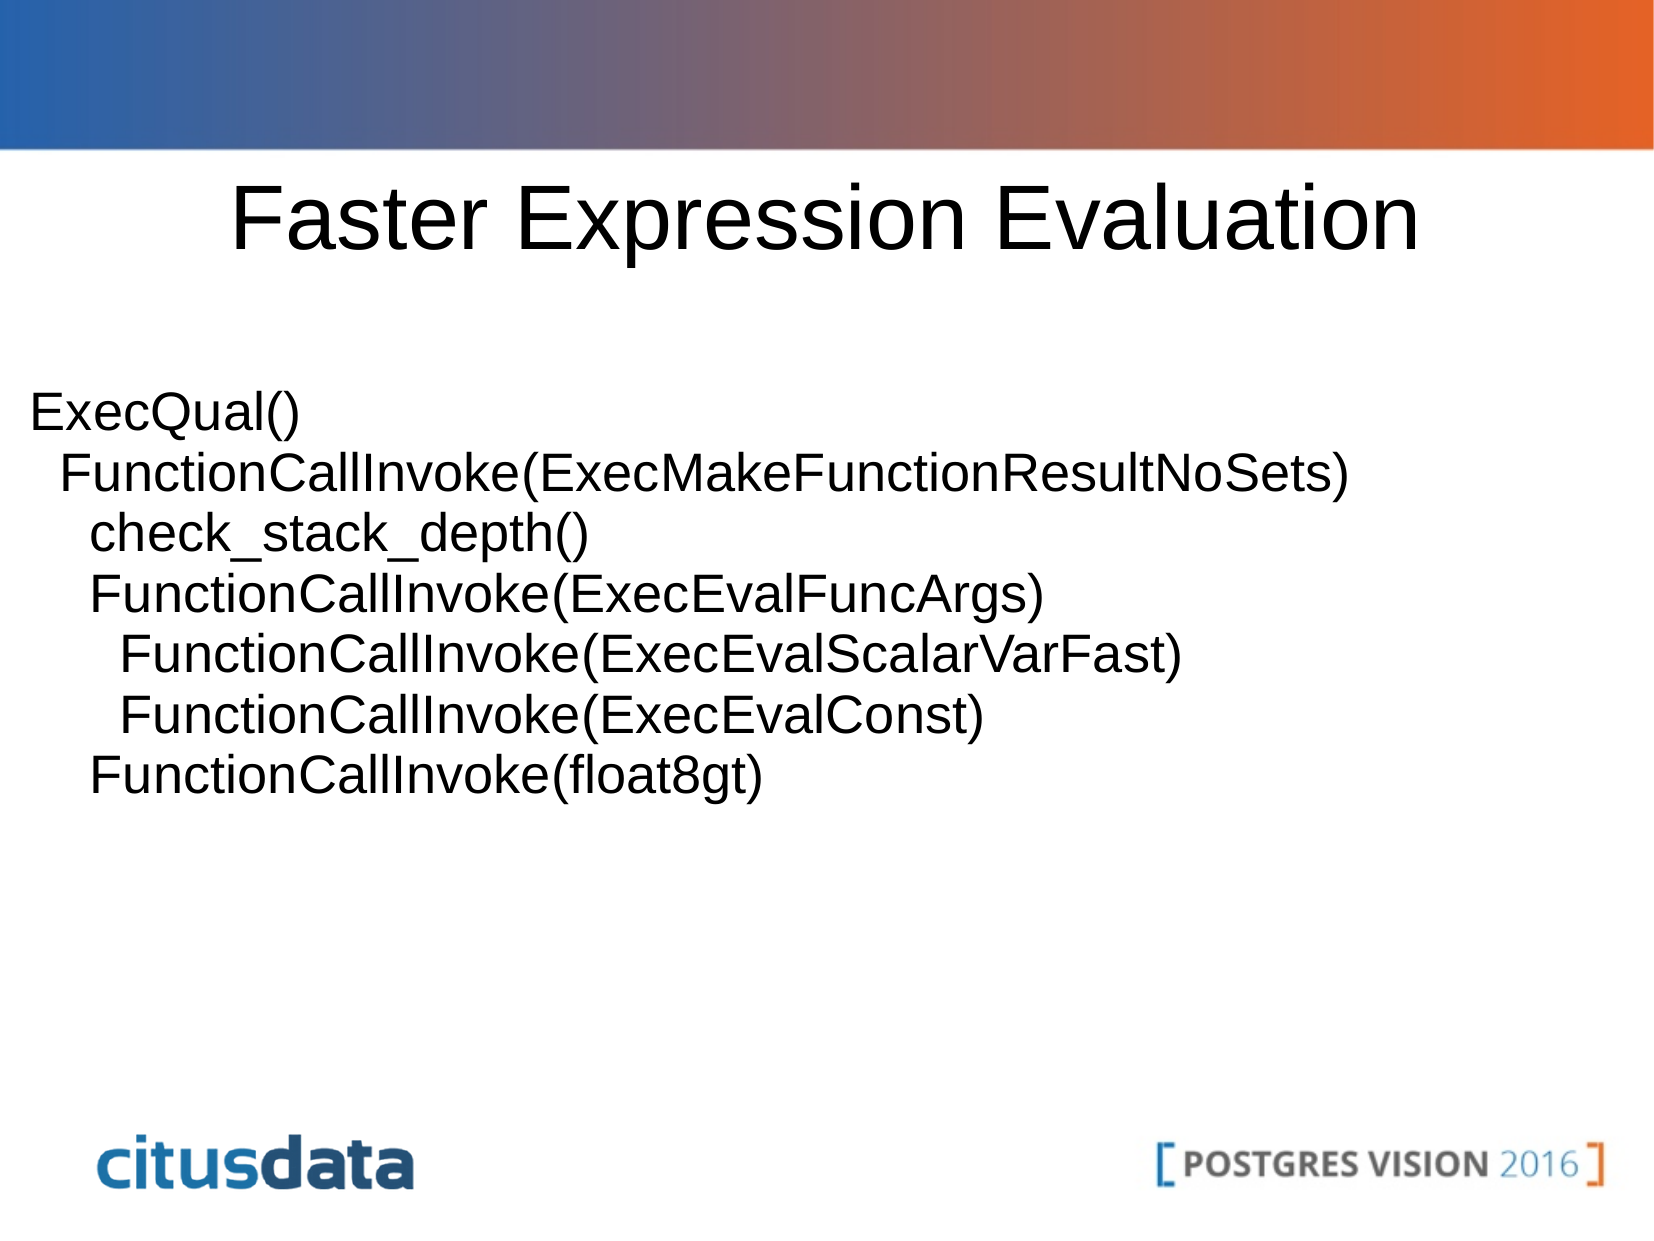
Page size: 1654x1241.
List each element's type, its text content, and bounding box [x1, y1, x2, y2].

picture [0, 0, 1654, 1241]
text_box ExecQual() FunctionCallInvoke(ExecMakeFunctionResultNoSets) check_stack_depth() FunctionCallInvoke(ExecEvalFuncArgs) FunctionCallInvoke(ExecEvalScalarVarFast) FunctionCallInvoke(ExecEvalConst) FunctionCallInvoke(float8gt) [15, 374, 1654, 934]
title Faster Expression Evaluation [82, 114, 1571, 322]
